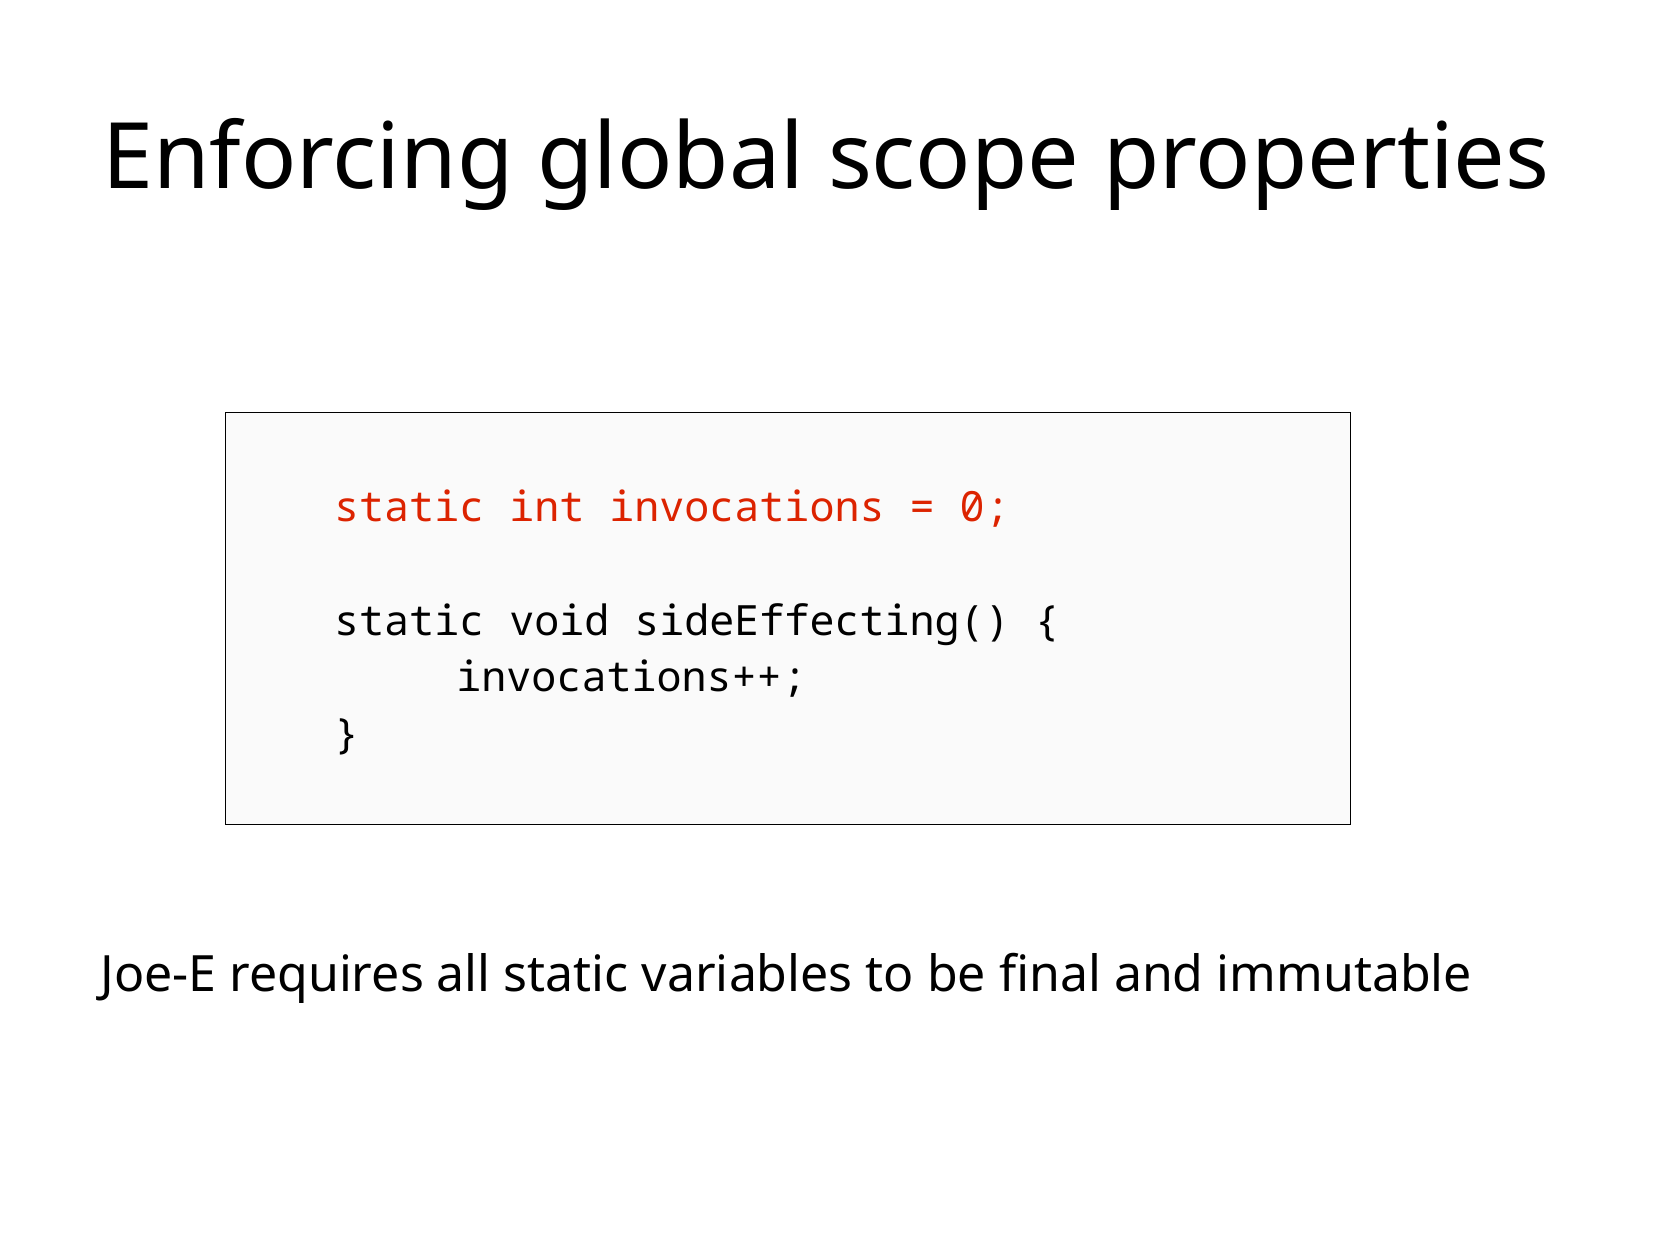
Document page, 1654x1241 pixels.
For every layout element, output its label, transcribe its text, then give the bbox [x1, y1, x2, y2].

title Enforcing global scope properties [82, 56, 1571, 250]
text_box static int invocations = 0; static void sideEffecting() { invocations++; } [225, 412, 1351, 825]
list Joe-E requires all static variables to be final and immutable [82, 937, 1571, 1094]
